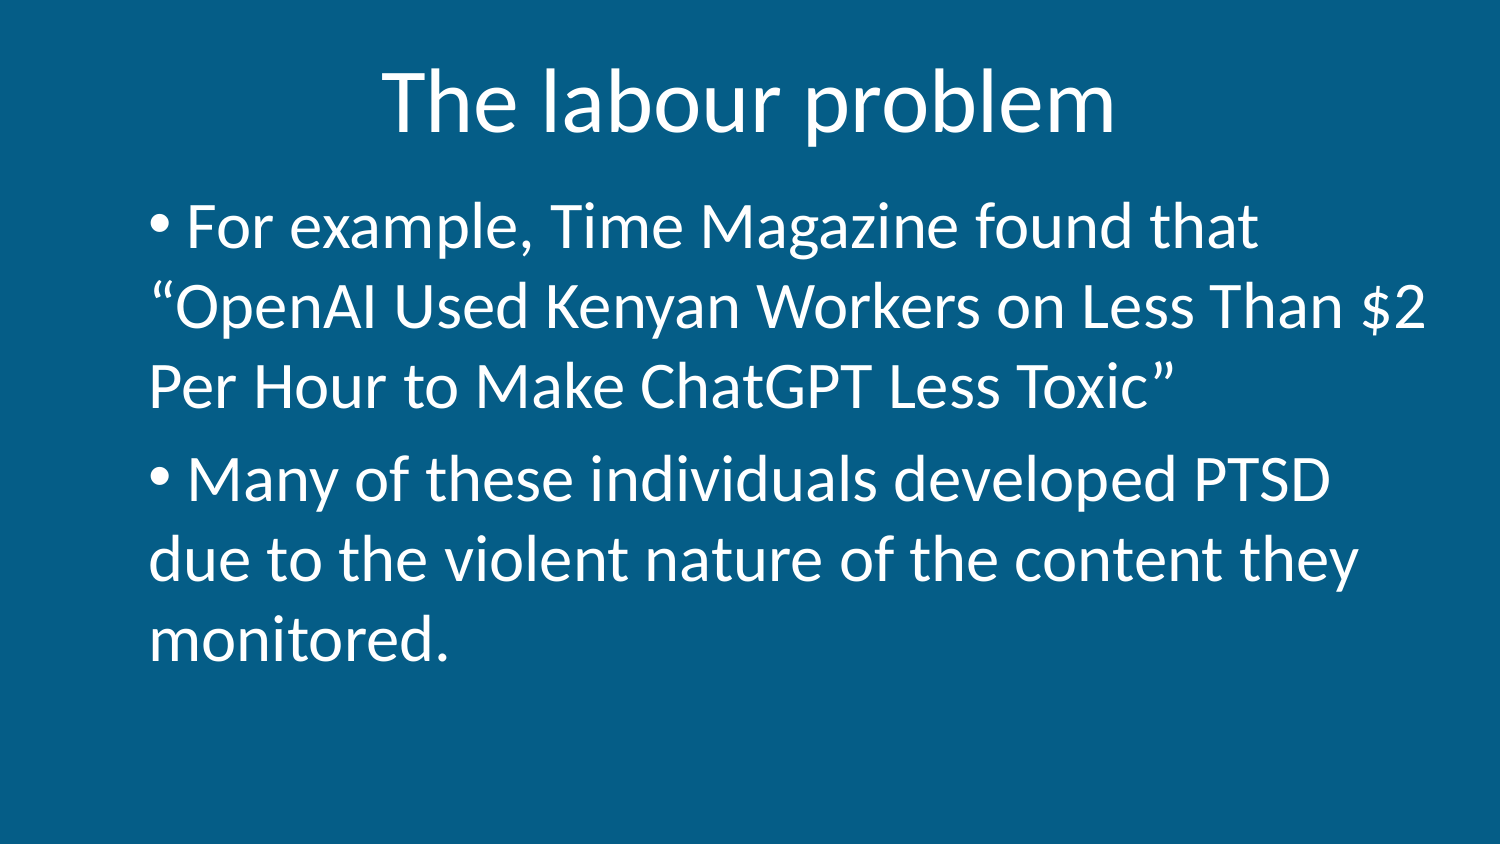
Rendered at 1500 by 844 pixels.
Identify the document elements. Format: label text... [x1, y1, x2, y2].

list For example, Time Magazine found that “OpenAI Used Kenyan Workers on Less Than $2 Per Hour to Make ChatGPT Less Toxic” Many of these individuals developed PTSD due to the violent nature of the content they monitored. [75, 174, 1465, 816]
title The labour problem [75, 33, 1425, 174]
